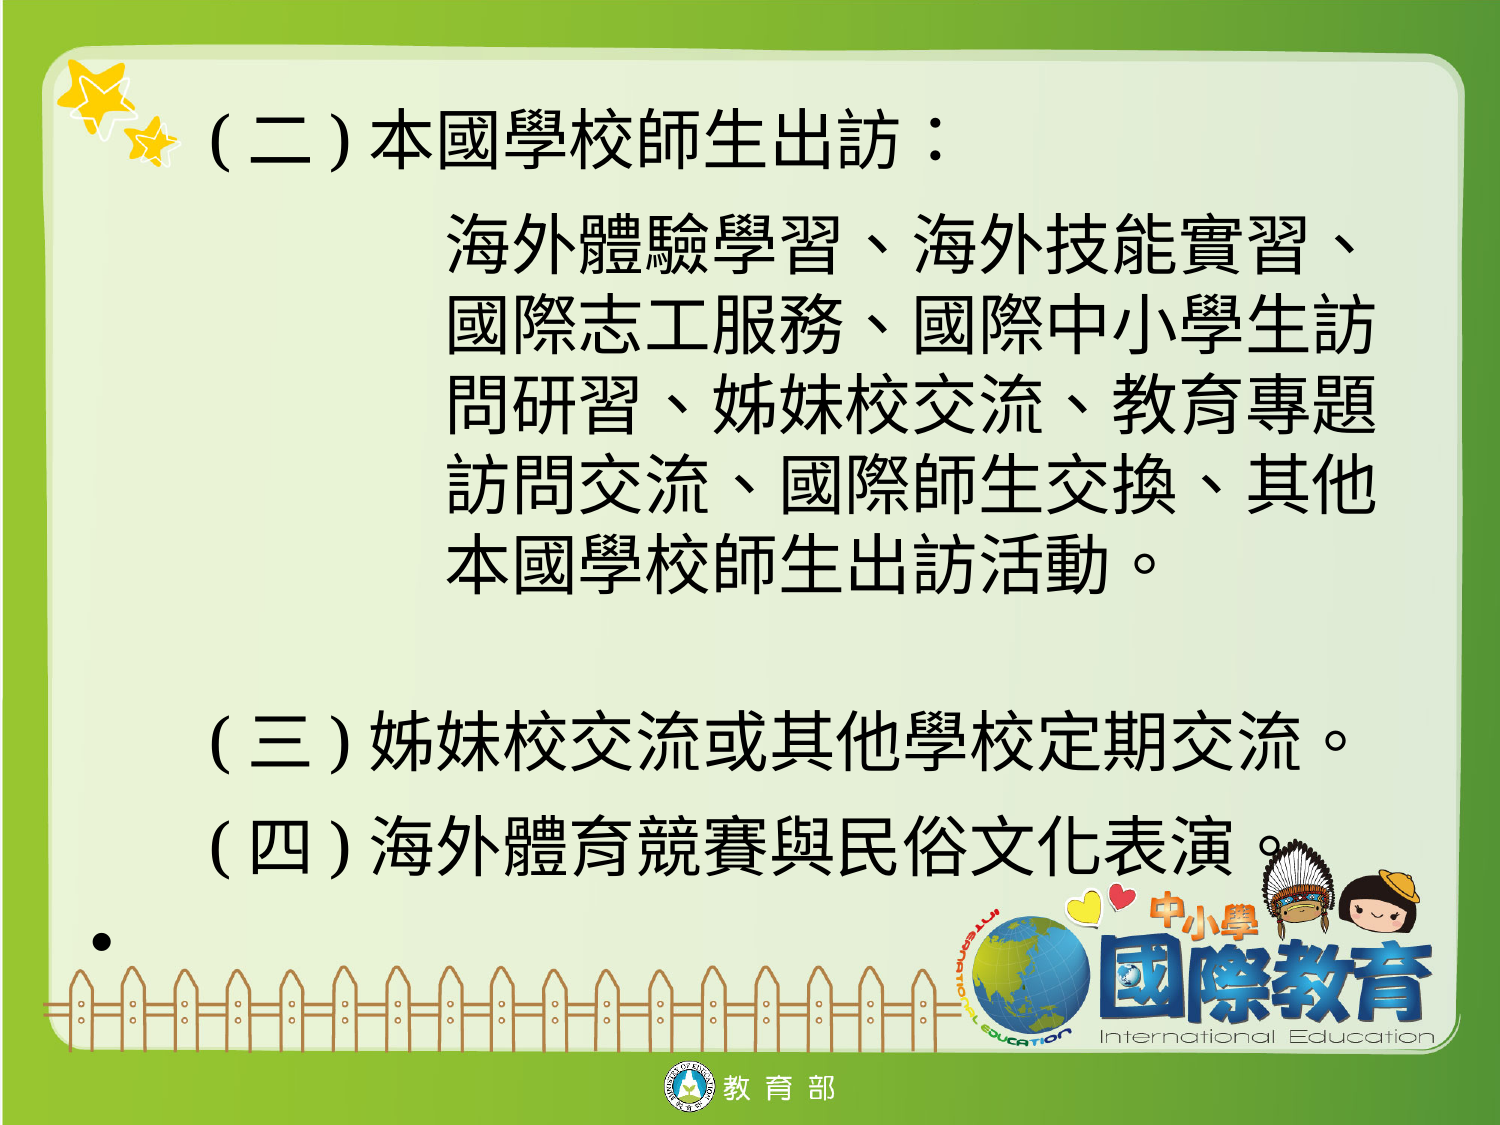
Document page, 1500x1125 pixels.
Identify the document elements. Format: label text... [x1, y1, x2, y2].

list (二)本國學校師生出訪： 海外體驗學習、海外技能實習、國際志工服務、國際中小學生訪問研習、姊妹校交流、教育專題訪問交流、國際師生交換、其他本國學校師生出訪活動。 (三)姊妹校交流或其他學校定期交流。 (四)海外體育競賽與民俗文化表演。 [75, 90, 1426, 965]
